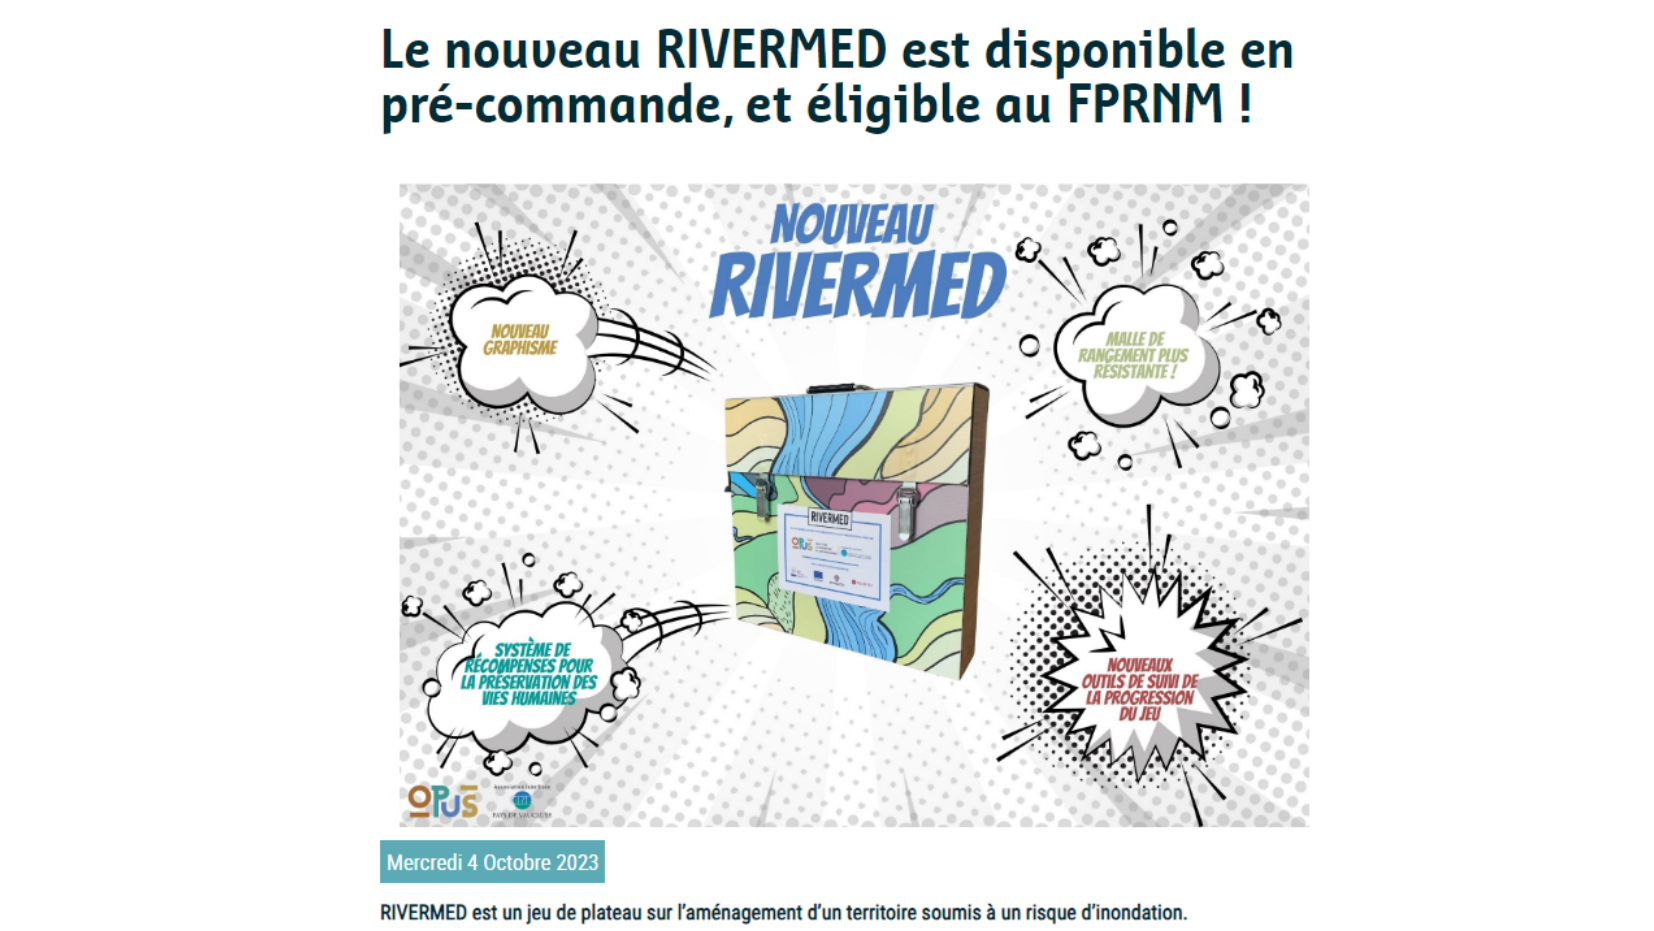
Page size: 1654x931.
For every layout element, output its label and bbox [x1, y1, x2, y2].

picture [336, 0, 1316, 930]
